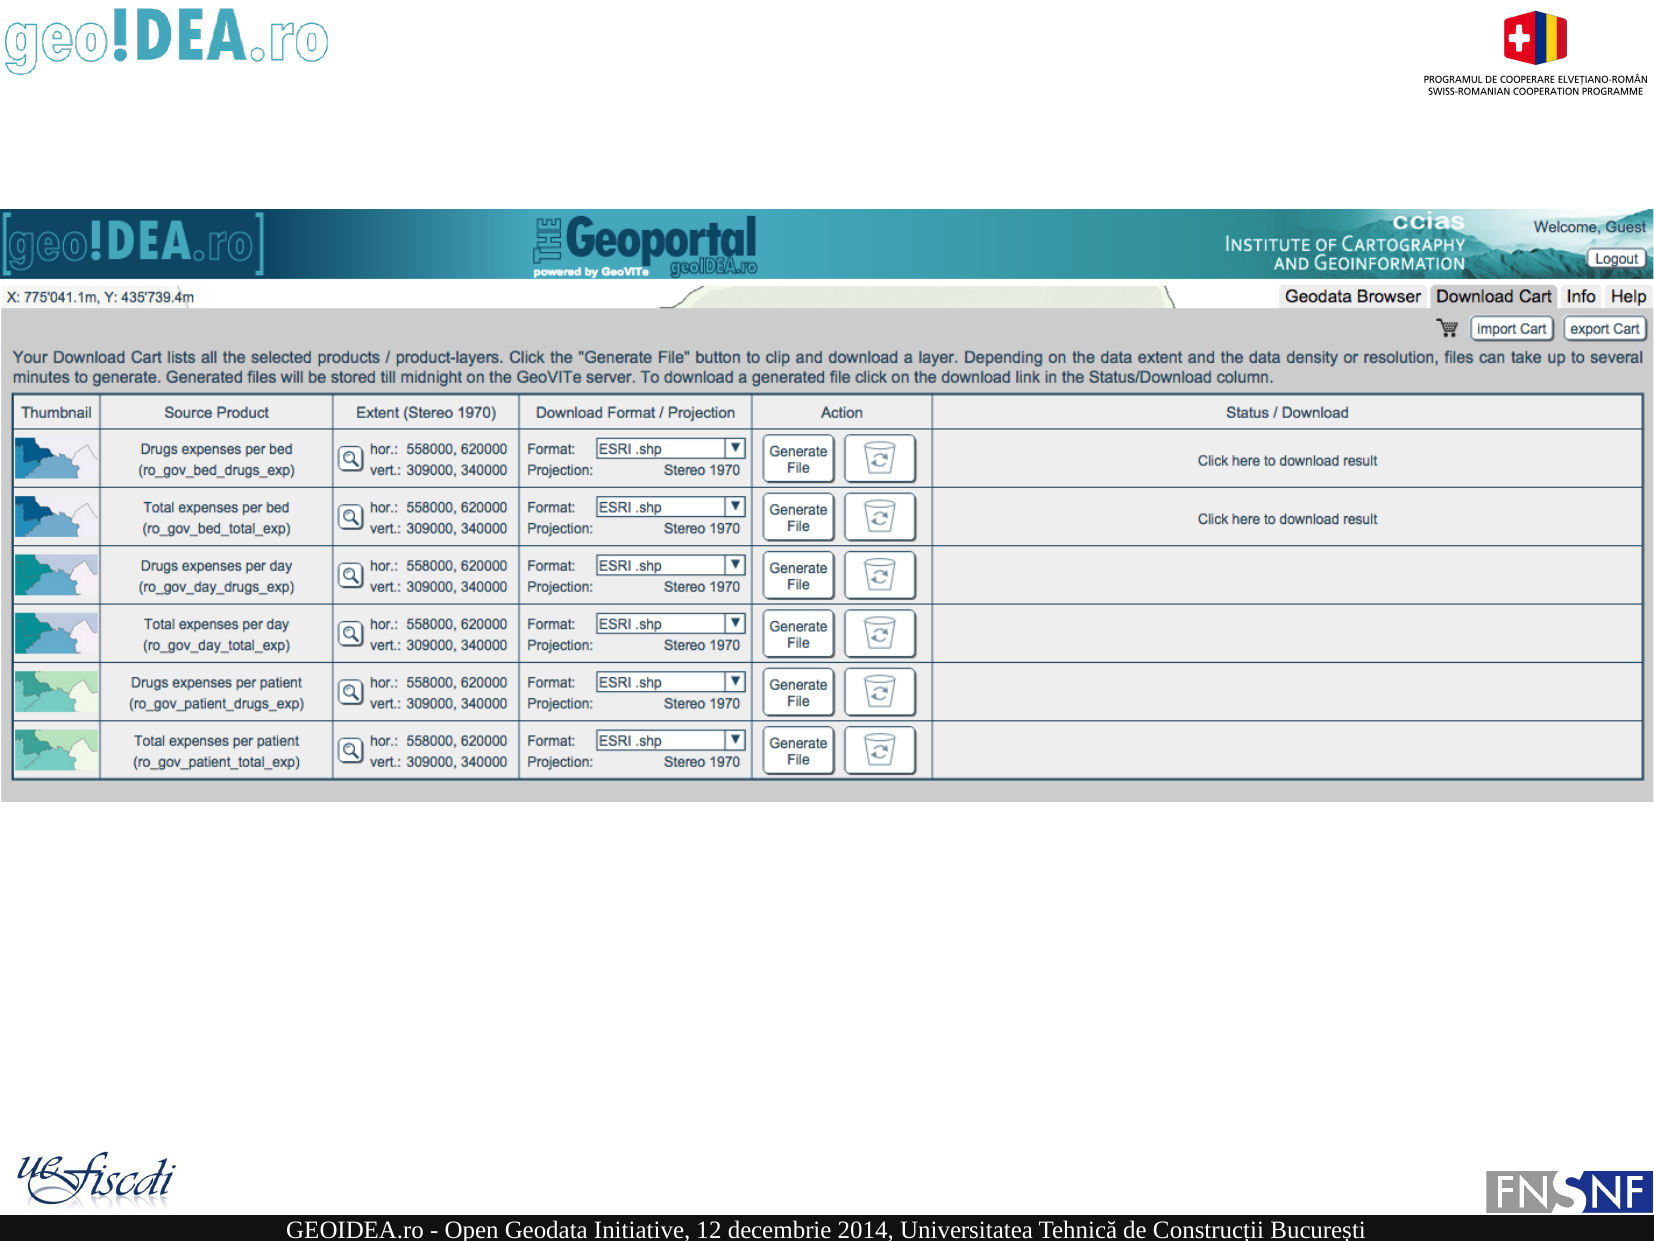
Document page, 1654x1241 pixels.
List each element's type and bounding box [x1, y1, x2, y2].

picture [1485, 1169, 1654, 1215]
picture [0, 209, 1654, 802]
picture [1420, 5, 1650, 99]
picture [0, 1139, 196, 1213]
picture [1, 5, 331, 78]
